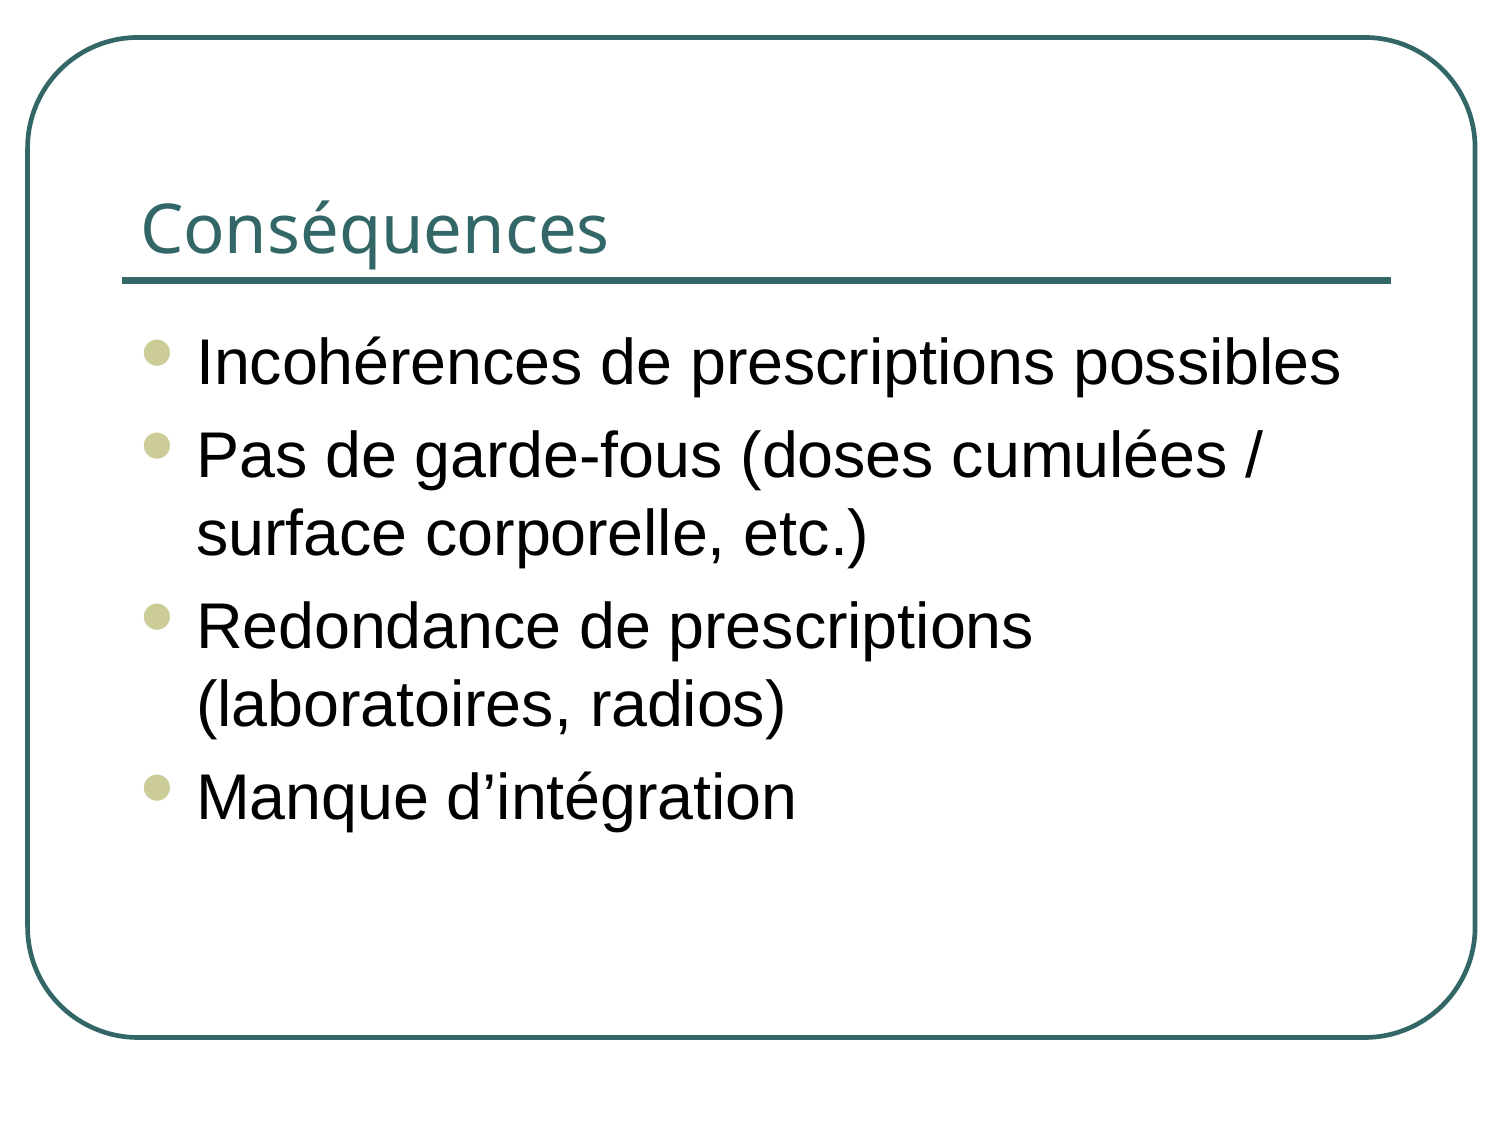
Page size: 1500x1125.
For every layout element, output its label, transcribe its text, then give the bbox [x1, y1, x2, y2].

list Incohérences de prescriptions possibles Pas de garde-fous (doses cumulées / surface corporelle, etc.) Redondance de prescriptions (laboratoires, radios) Manque d’intégration [125, 312, 1388, 976]
title Conséquences [125, 87, 1388, 275]
